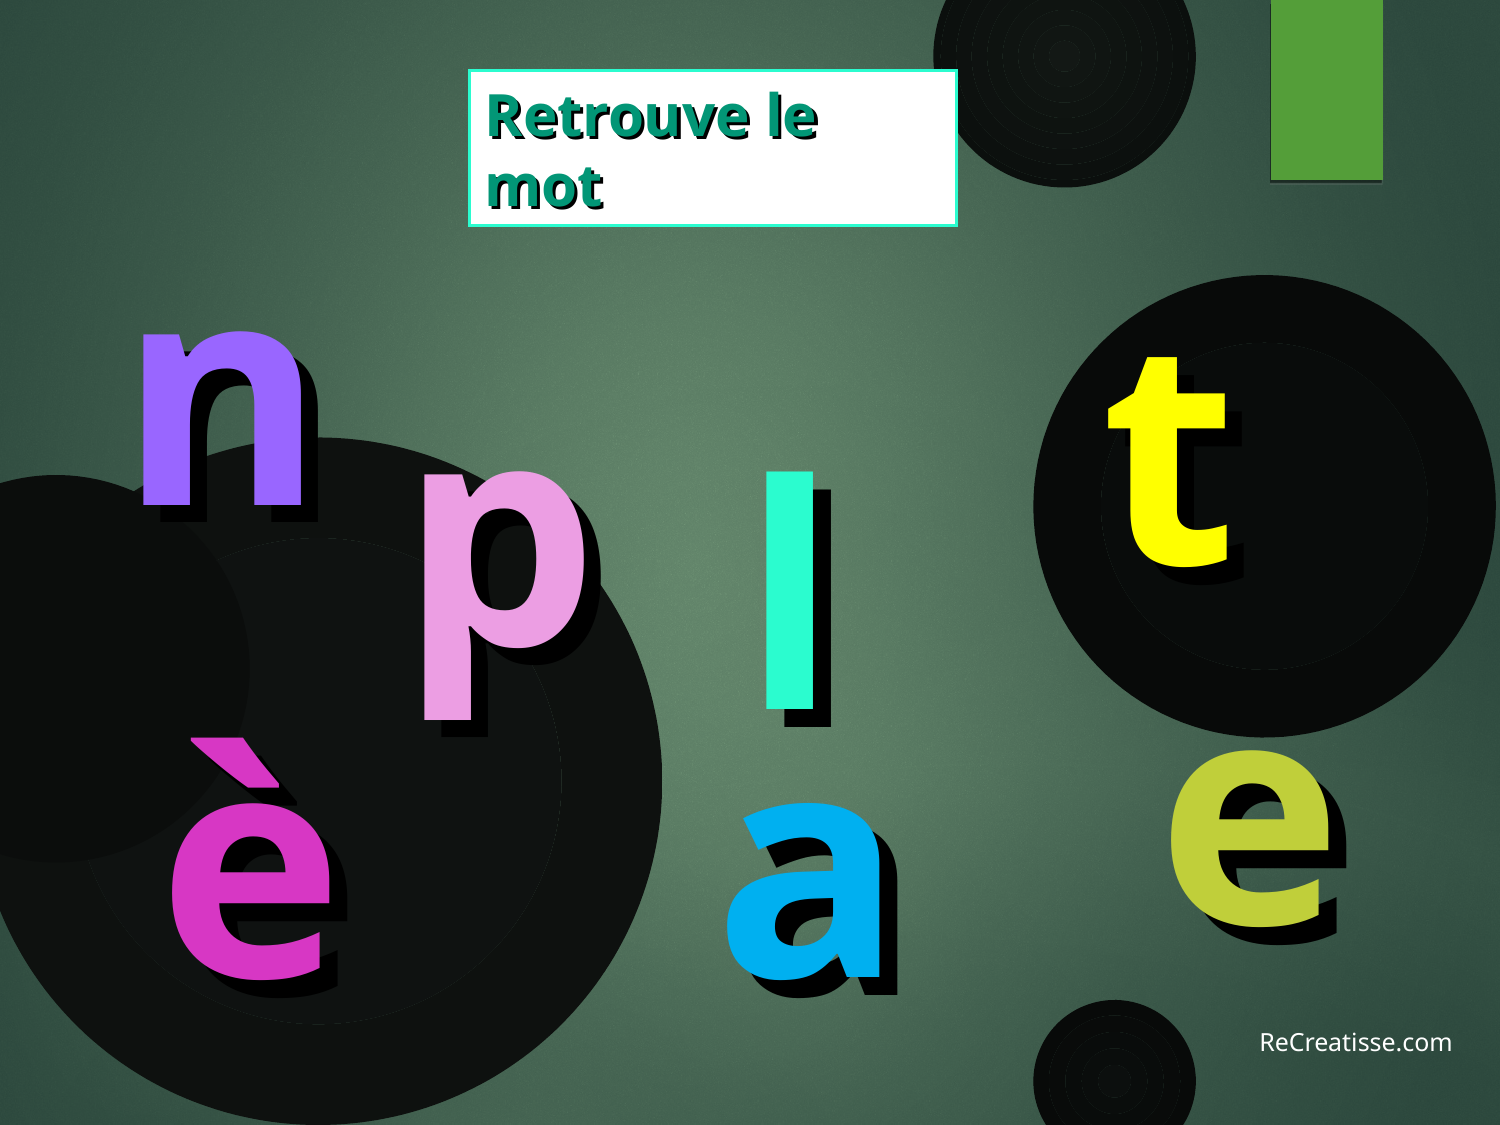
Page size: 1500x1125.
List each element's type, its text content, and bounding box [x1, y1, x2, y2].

text_box l [728, 390, 853, 658]
text_box e [1143, 605, 1358, 995]
text_box a [699, 658, 918, 1048]
text_box n [104, 185, 340, 575]
text_box t [1086, 245, 1252, 635]
text_box Retrouve le mot [469, 71, 956, 226]
text_box p [385, 325, 613, 715]
text_box è [144, 658, 359, 1048]
text_box p [488, 525, 536, 610]
text_box ReCreatisse.com [1244, 1019, 1468, 1064]
